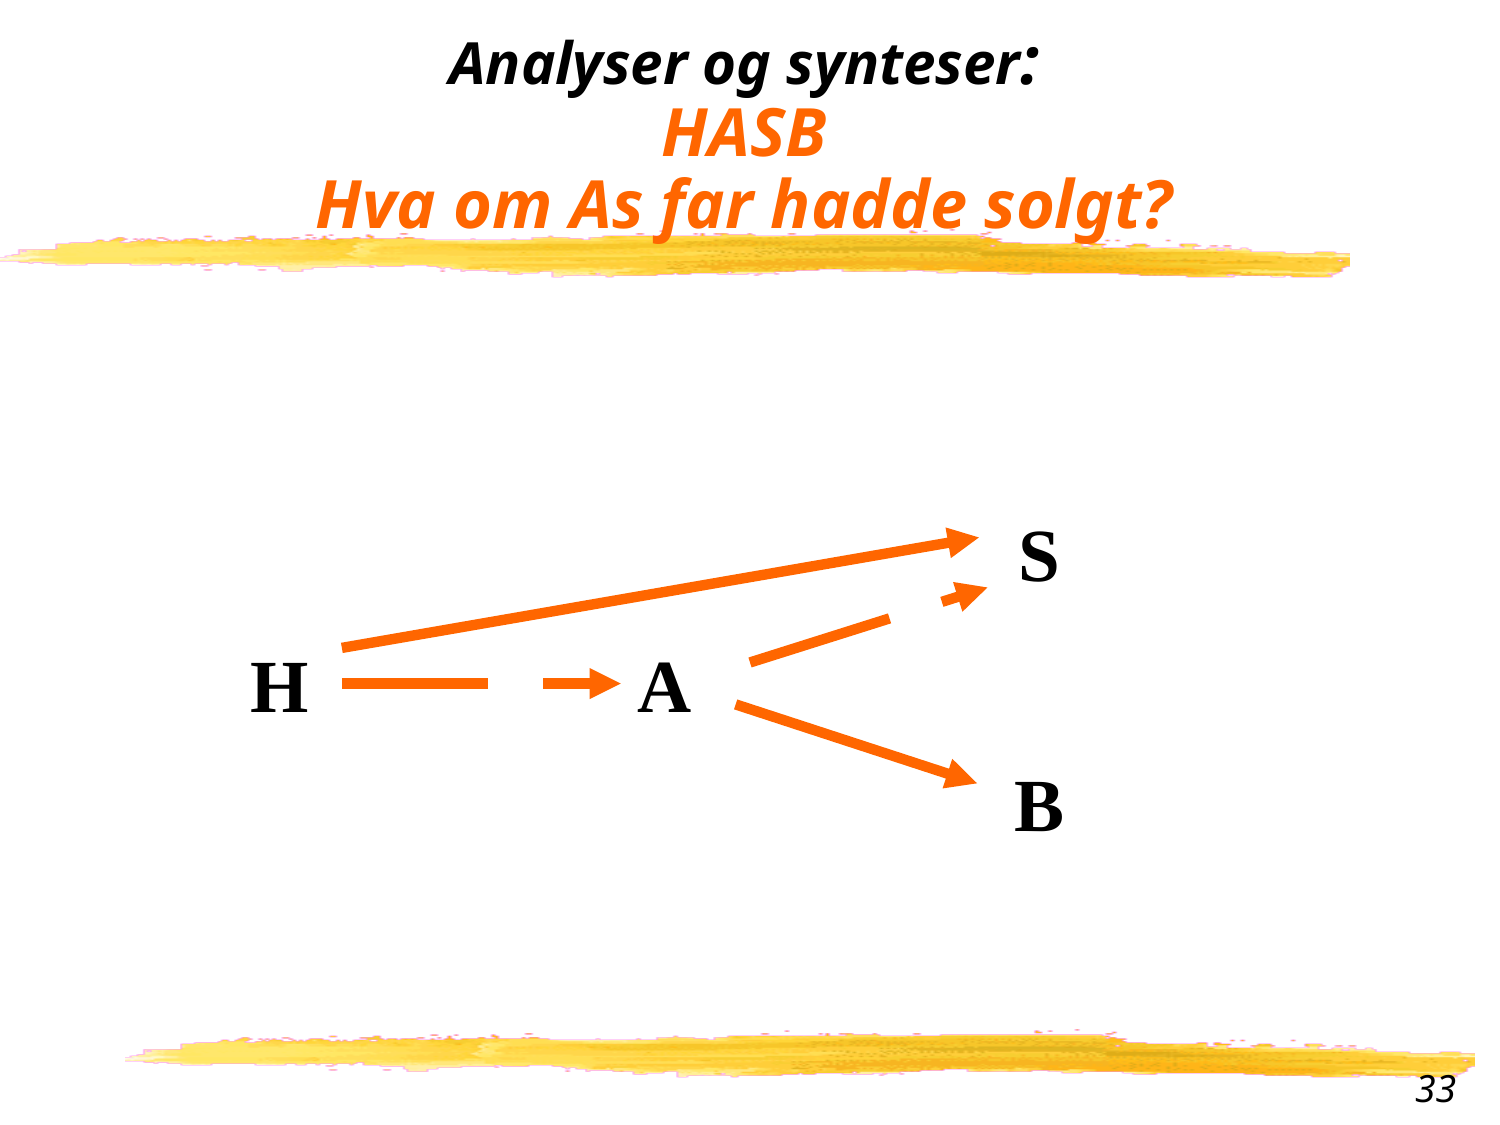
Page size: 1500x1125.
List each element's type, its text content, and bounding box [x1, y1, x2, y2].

text_box B [999, 748, 1080, 854]
text_box A [622, 630, 707, 735]
text_box H [235, 630, 324, 735]
picture [0, 224, 1350, 288]
picture [125, 1024, 1475, 1088]
list [75, 309, 1417, 1000]
slide_number <number> [1400, 1050, 1500, 1125]
text_box S [1003, 498, 1076, 604]
title Analyser og synteser: HASB Hva om As far hadde solgt? [270, 0, 1219, 287]
